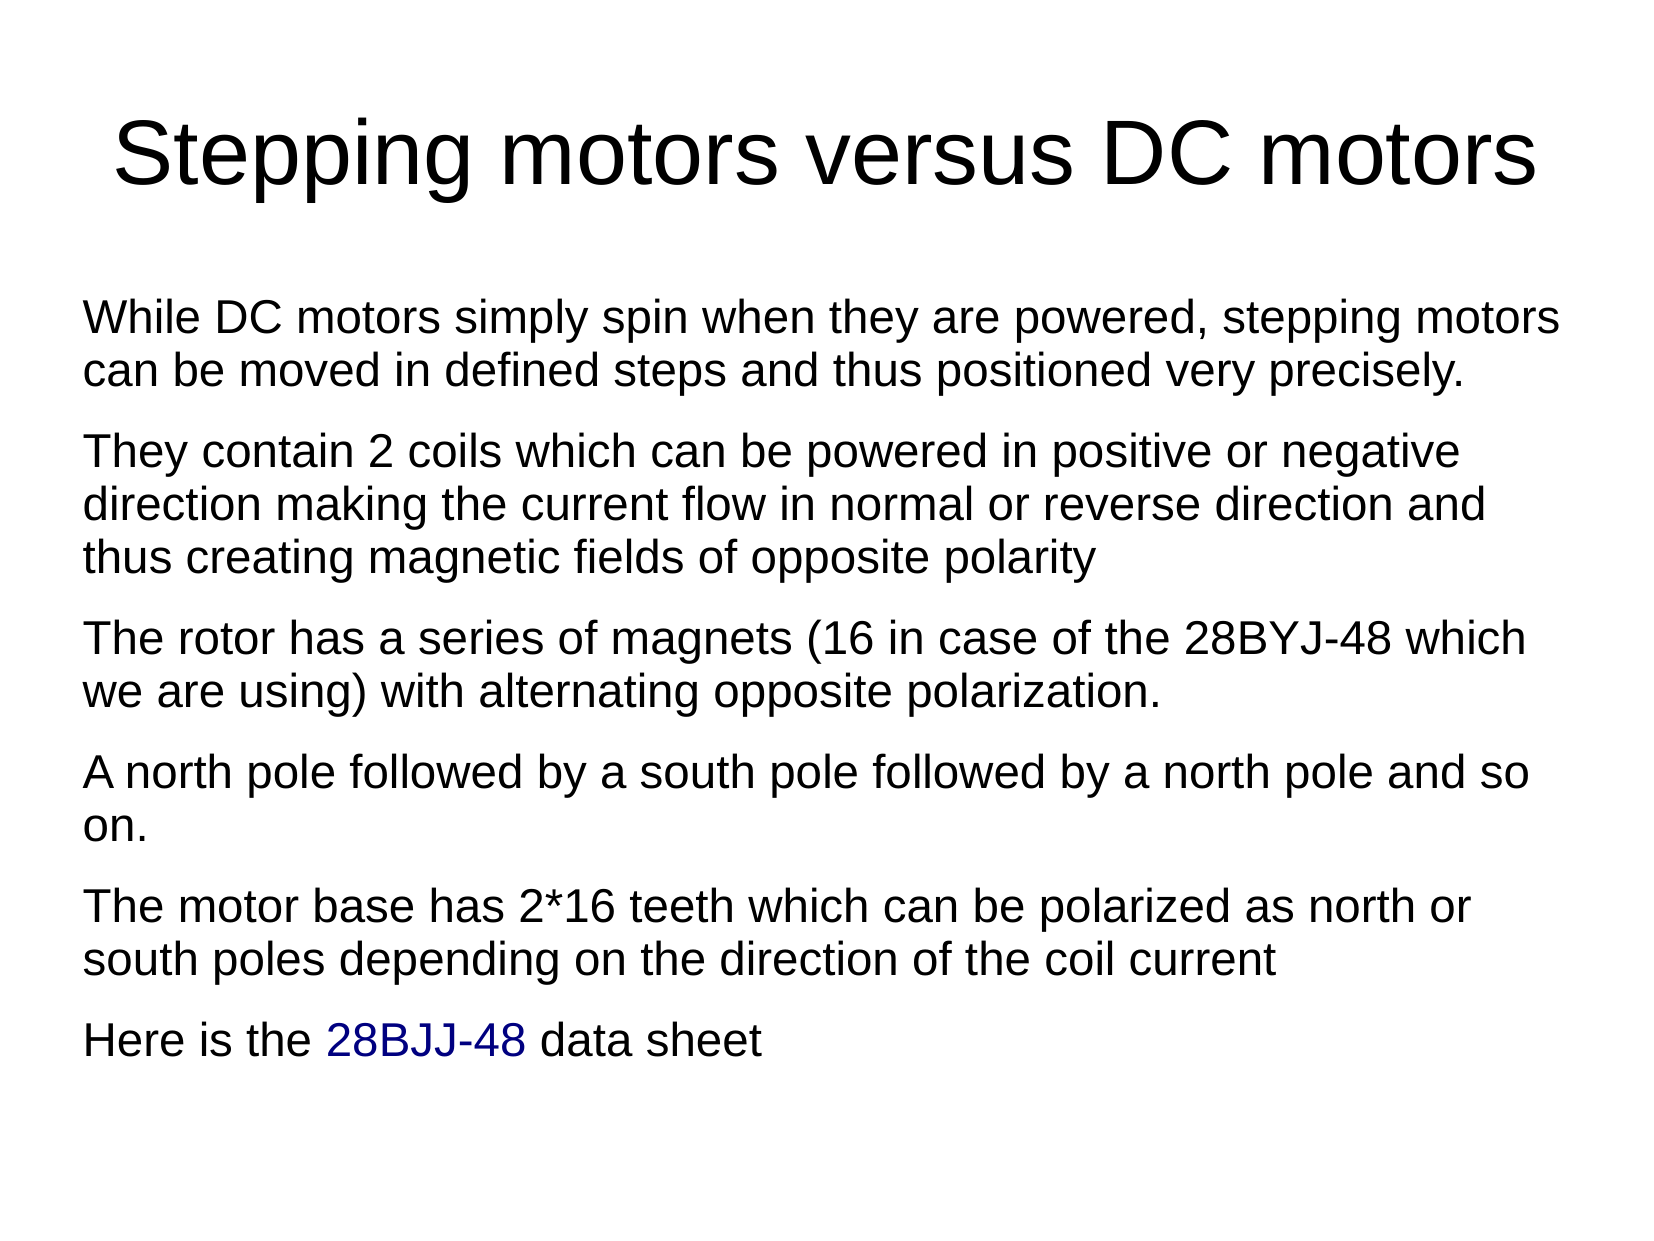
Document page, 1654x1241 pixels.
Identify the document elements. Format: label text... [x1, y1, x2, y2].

title Stepping motors versus DC motors [82, 49, 1571, 257]
list While DC motors simply spin when they are powered, stepping motors can be moved in defined steps and thus positioned very precisely. They contain 2 coils which can be powered in positive or negative direction making the current flow in normal or reverse direction and thus creating magnetic fields of opposite polarity The rotor has a series of magnets (16 in case of the 28BYJ-48 which we are using) with alternating opposite polarization. A north pole followed by a south pole followed by a north pole and so on. The motor base has 2*16 teeth which can be polarized as north or south poles depending on the direction of the coil current Here is the 28BJJ-48 data sheet [82, 290, 1571, 1111]
